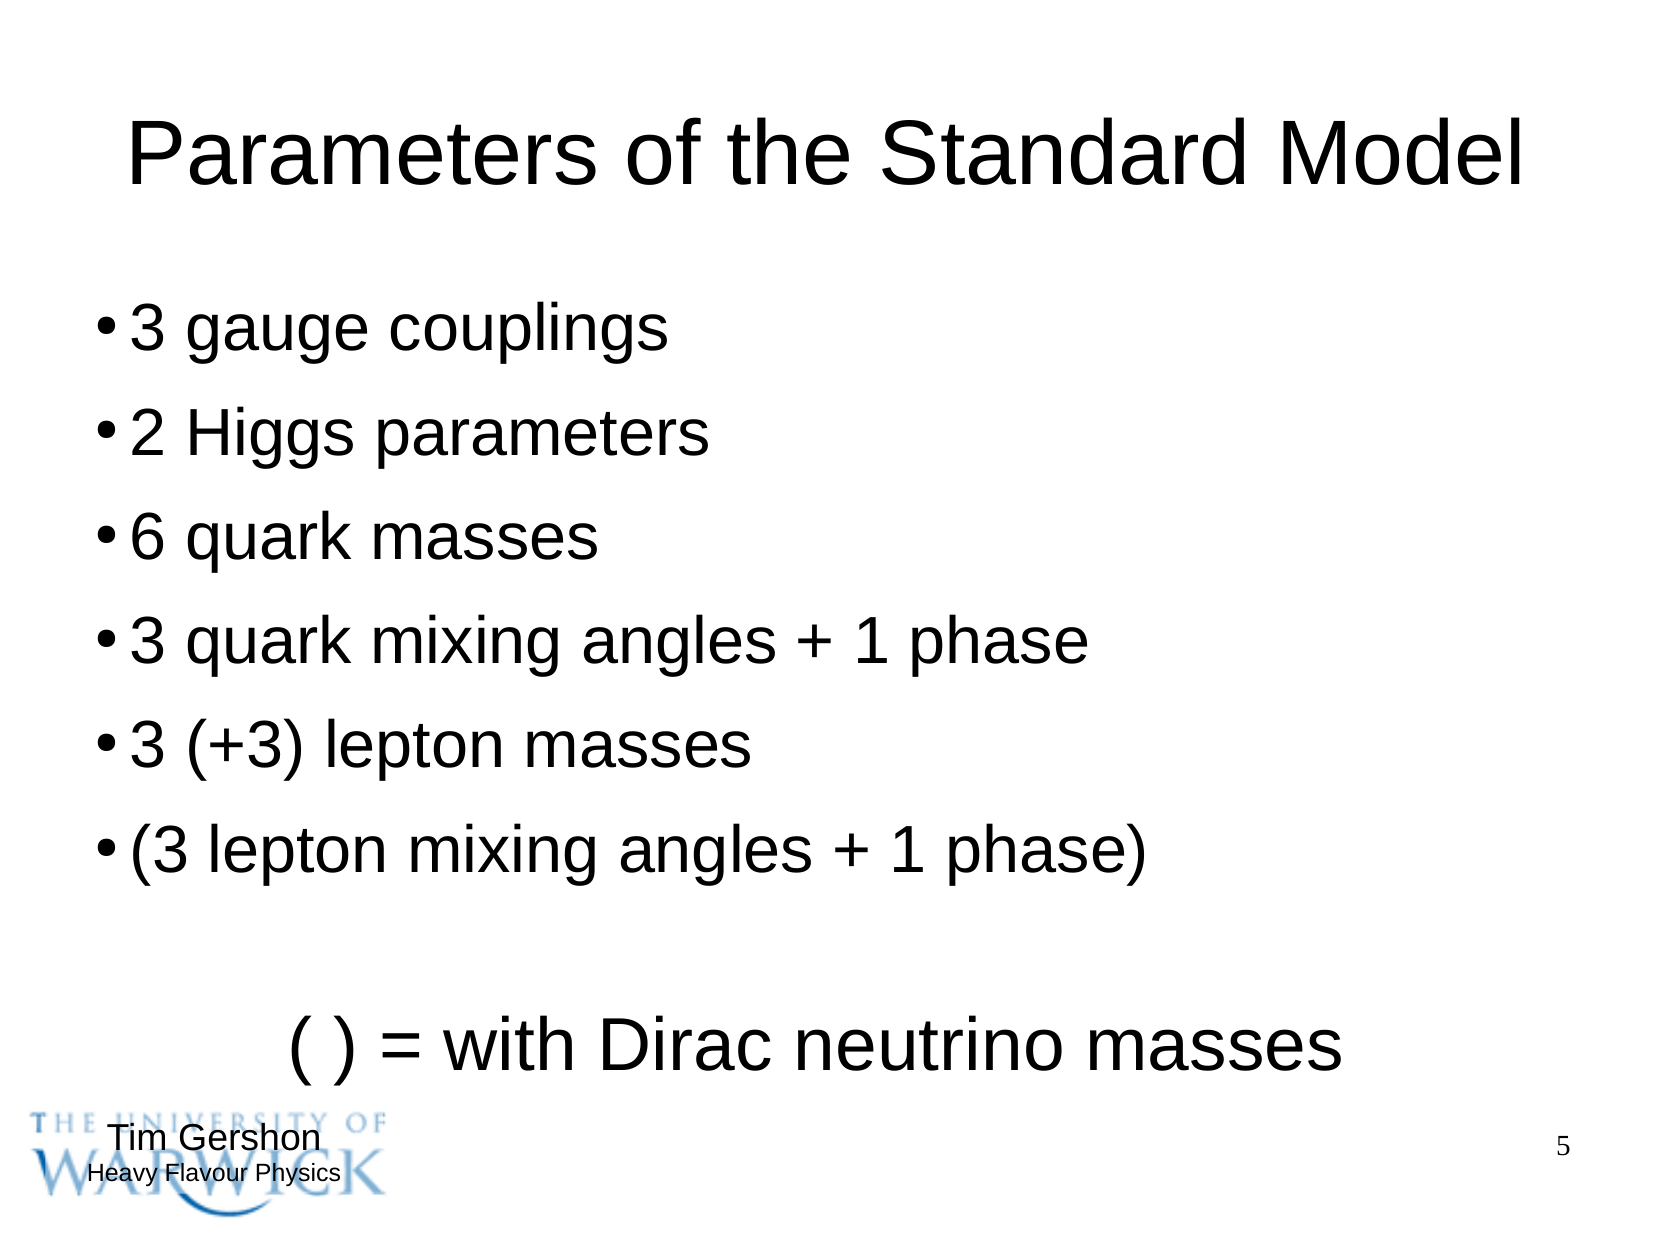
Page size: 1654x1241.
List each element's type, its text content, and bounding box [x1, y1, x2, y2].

text_box ( ) = with Dirac neutrino masses [273, 995, 1381, 1095]
title Parameters of the Standard Model [82, 49, 1571, 257]
list 3 gauge couplings 2 Higgs parameters 6 quark masses 3 quark mixing angles + 1 phase 3 (+3) lepton masses (3 lepton mixing angles + 1 phase) [82, 290, 1571, 1109]
picture [19, 1106, 406, 1232]
text_box Tim Gershon Heavy Flavour Physics [45, 1108, 383, 1194]
